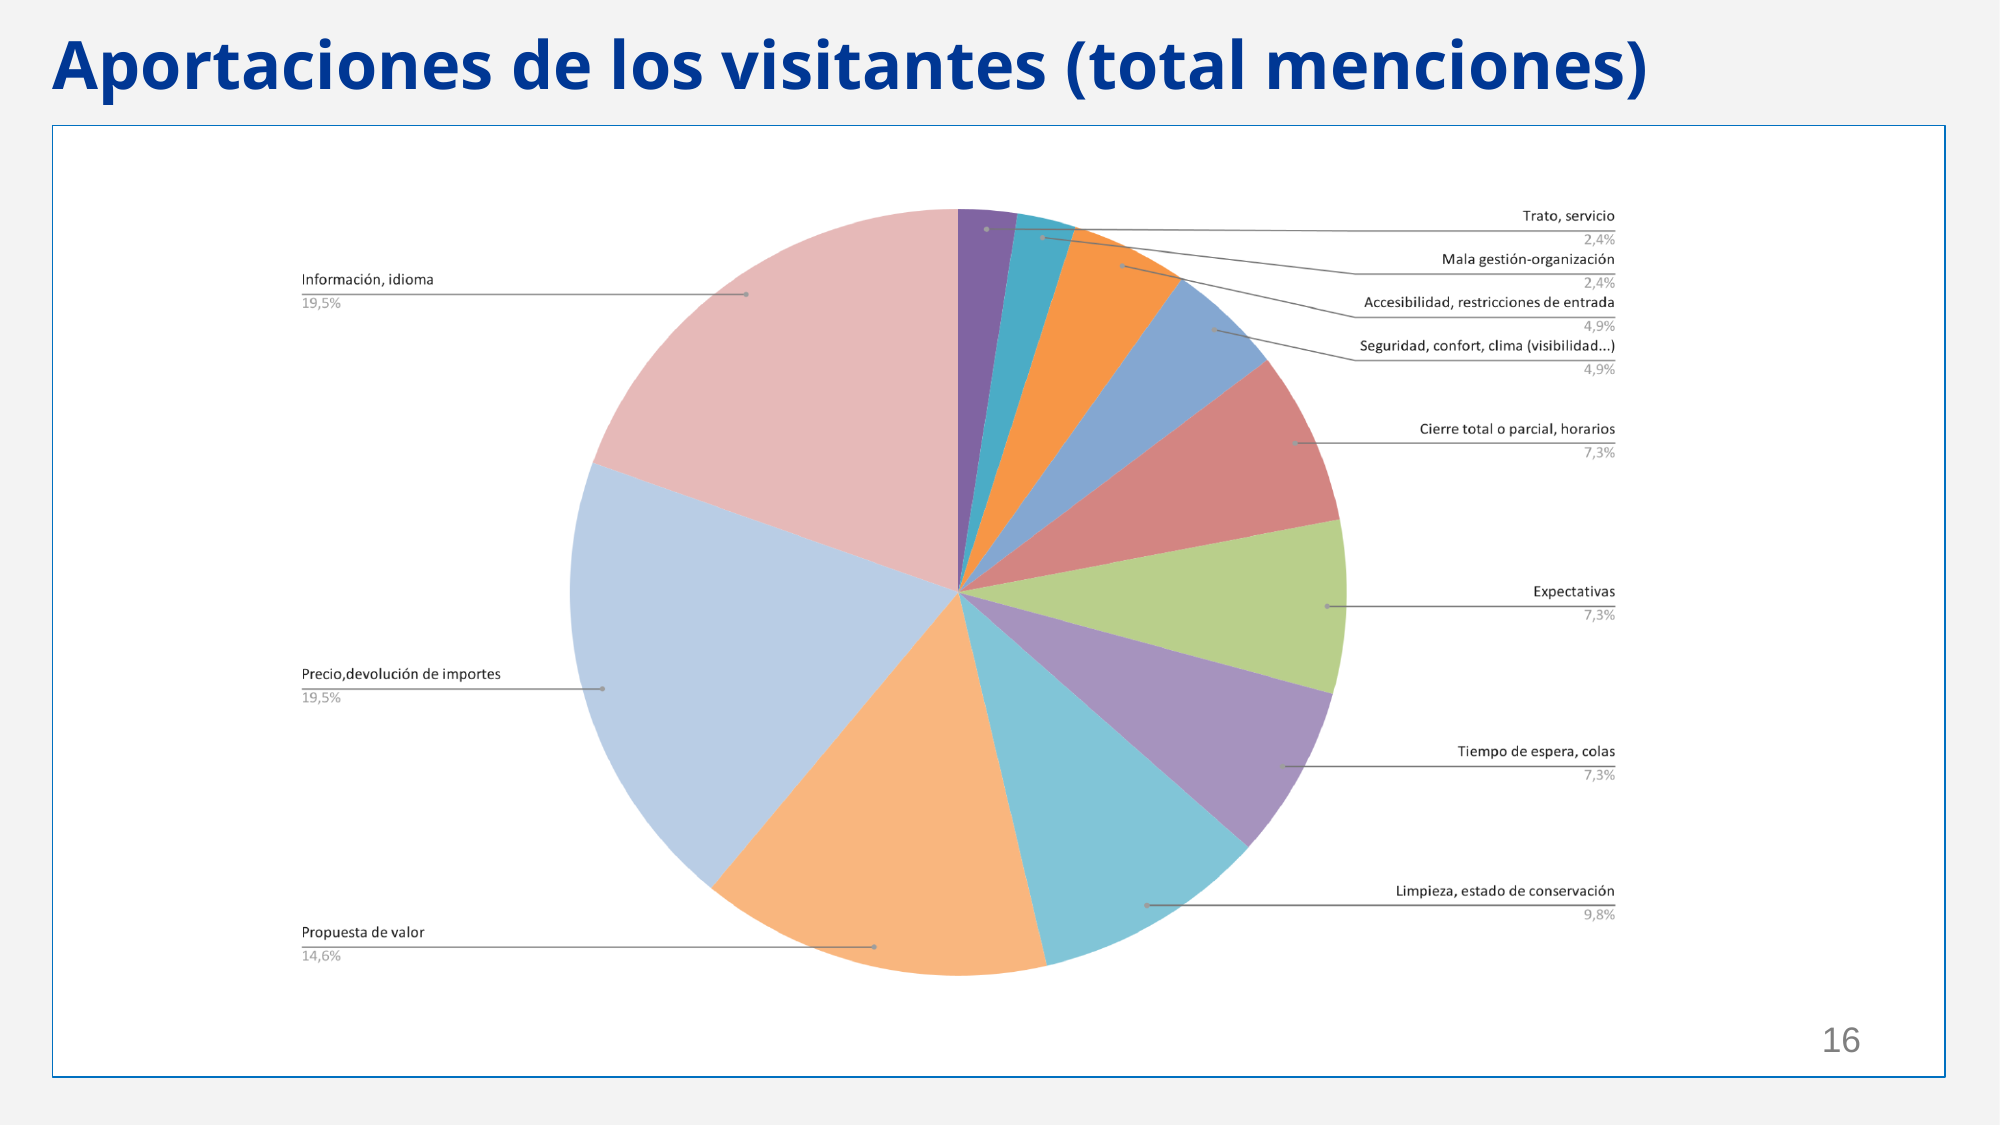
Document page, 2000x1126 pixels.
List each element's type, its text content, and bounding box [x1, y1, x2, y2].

text_box [52, 125, 1945, 1078]
picture [258, 166, 1658, 1018]
slide_number <number> [1412, 1008, 1880, 1069]
text_box Aportaciones de los visitantes (total menciones) [52, 0, 1945, 125]
